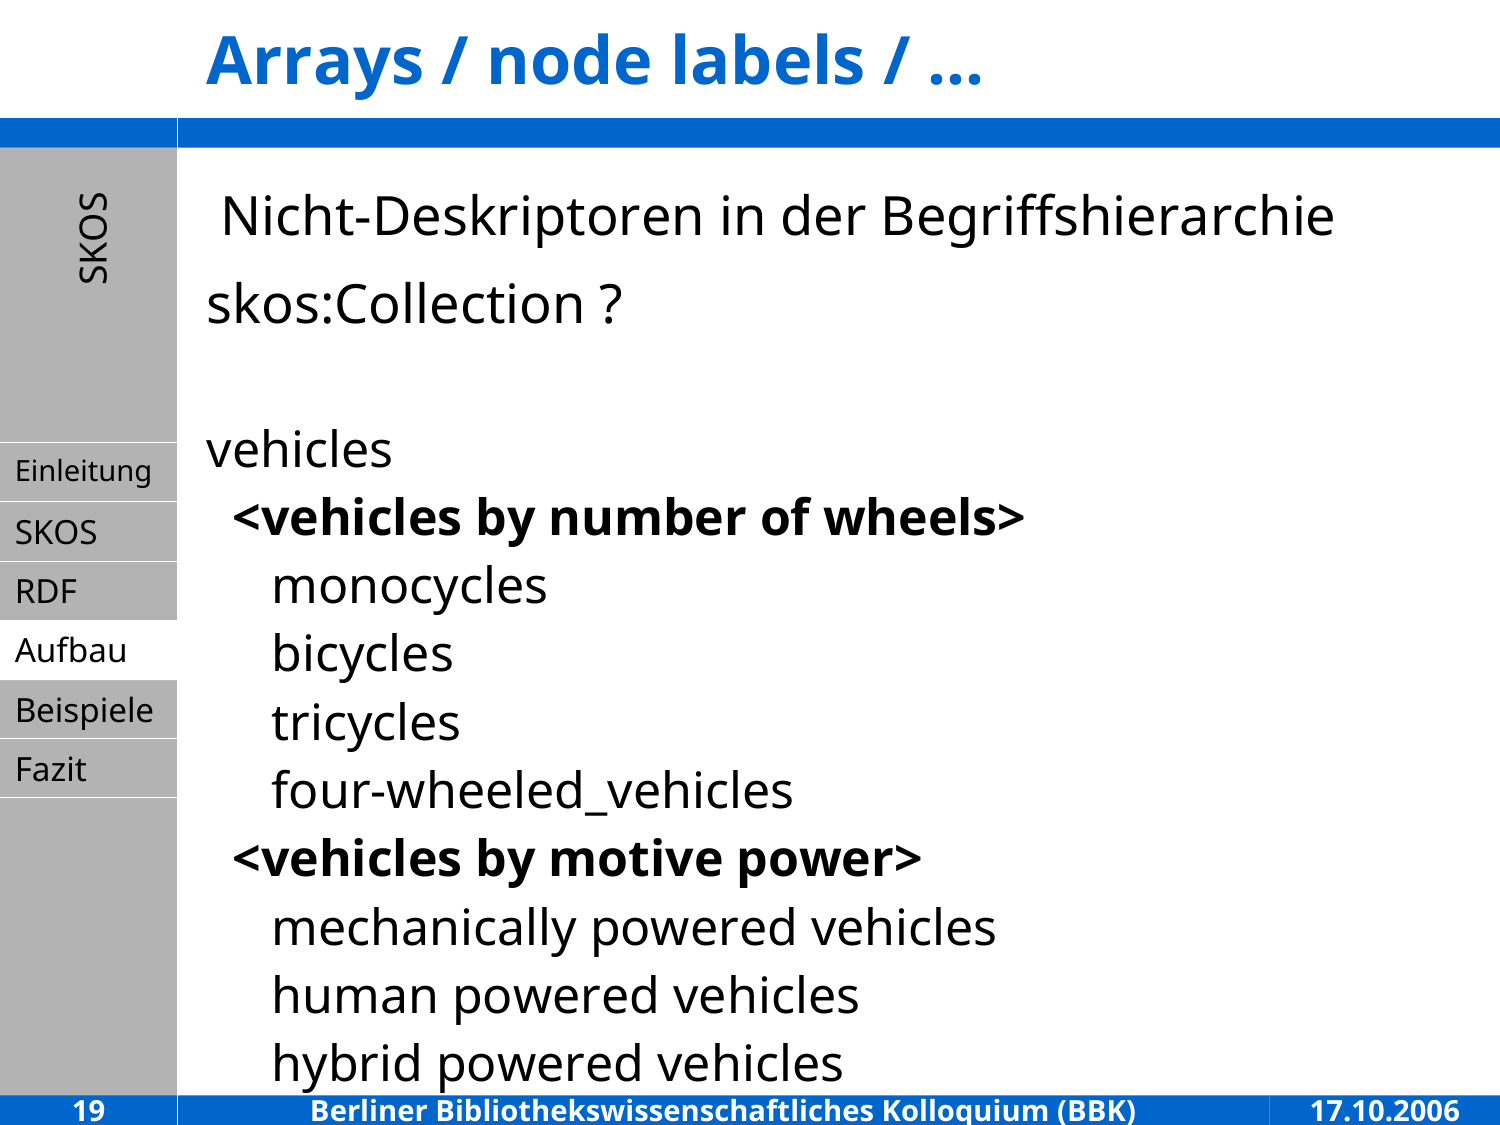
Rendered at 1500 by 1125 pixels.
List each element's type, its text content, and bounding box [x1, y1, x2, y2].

list Nicht-Deskriptoren in der Begriffshierarchie skos:Collection ? vehicles <vehicles by number of wheels> monocycles bicycles tricycles four-wheeled_vehicles <vehicles by motive power> mechanically powered vehicles human powered vehicles hybrid powered vehicles [206, 177, 1471, 1064]
title Arrays / node labels / … [206, 0, 1477, 119]
text_box Aufbau [0, 620, 178, 680]
